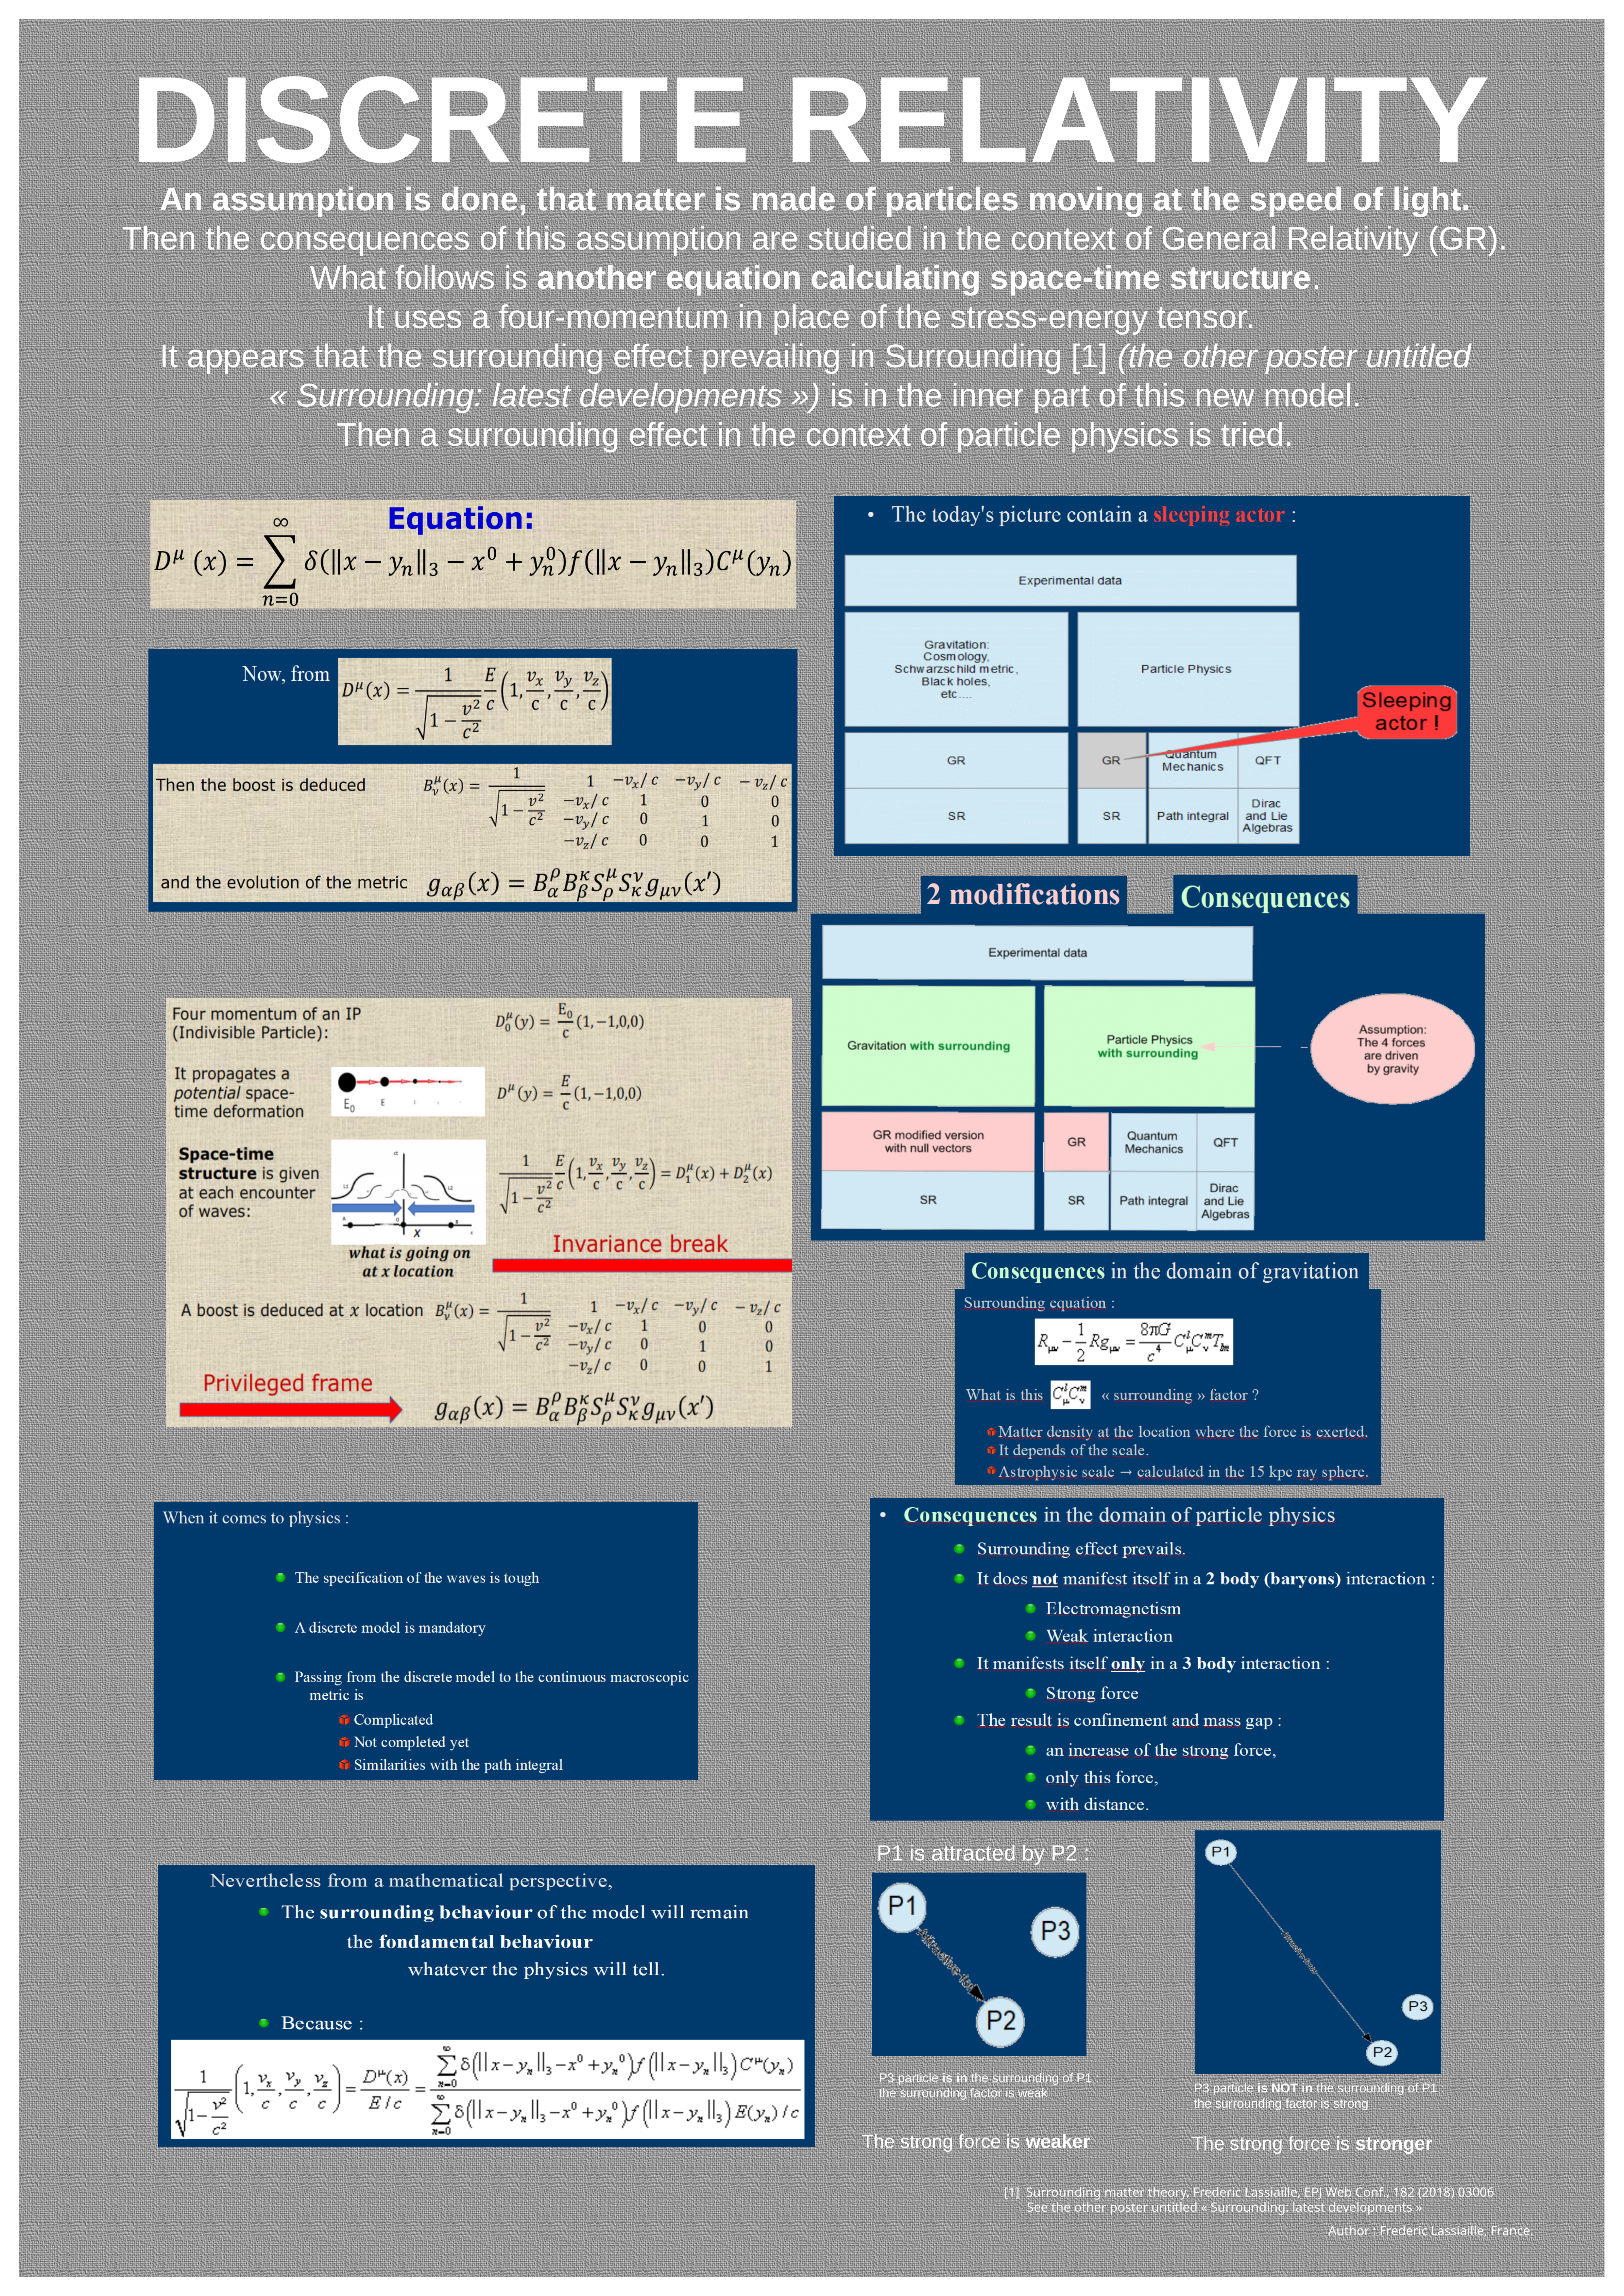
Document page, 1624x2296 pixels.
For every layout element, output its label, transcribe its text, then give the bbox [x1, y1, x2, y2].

text_box P1 is attracted by P2 : [872, 1836, 1124, 1867]
text_box [1] Surrounding matter theory, Frederic Lassiaille, EPJ Web Conf., 182 (2018) 03006 See the other poster untitled « Surrounding: latest developments » [999, 2182, 1593, 2217]
text_box The strong force is weaker [857, 2126, 1147, 2154]
text_box An assumption is done, that matter is made of particles moving at the speed of light. Then the consequences of this assumption are studied in the context of General Relativity (GR). What follows is another equation calculating space-time structure. It uses a four-momentum in place of the stress-energy tensor. It appears that the surrounding effect prevailing in Surrounding [1] (the other poster untitled « Surrounding: latest developments ») is in the inner part of this new model. Then a surrounding effect in the context of particle physics is tried. [95, 175, 1536, 455]
text_box P3 particle is in the surrounding of P1 : the surrounding factor is weak [874, 2067, 1114, 2102]
text_box P3 particle is NOT in the surrounding of P1 : the surrounding factor is strong [1189, 2077, 1450, 2113]
picture [19, 19, 1605, 2277]
title DISCRETE RELATIVITY [118, 51, 1504, 175]
text_box The strong force is stronger [1187, 2129, 1479, 2156]
text_box Author : Frederic Lassiaille, France. [1323, 2220, 1597, 2240]
